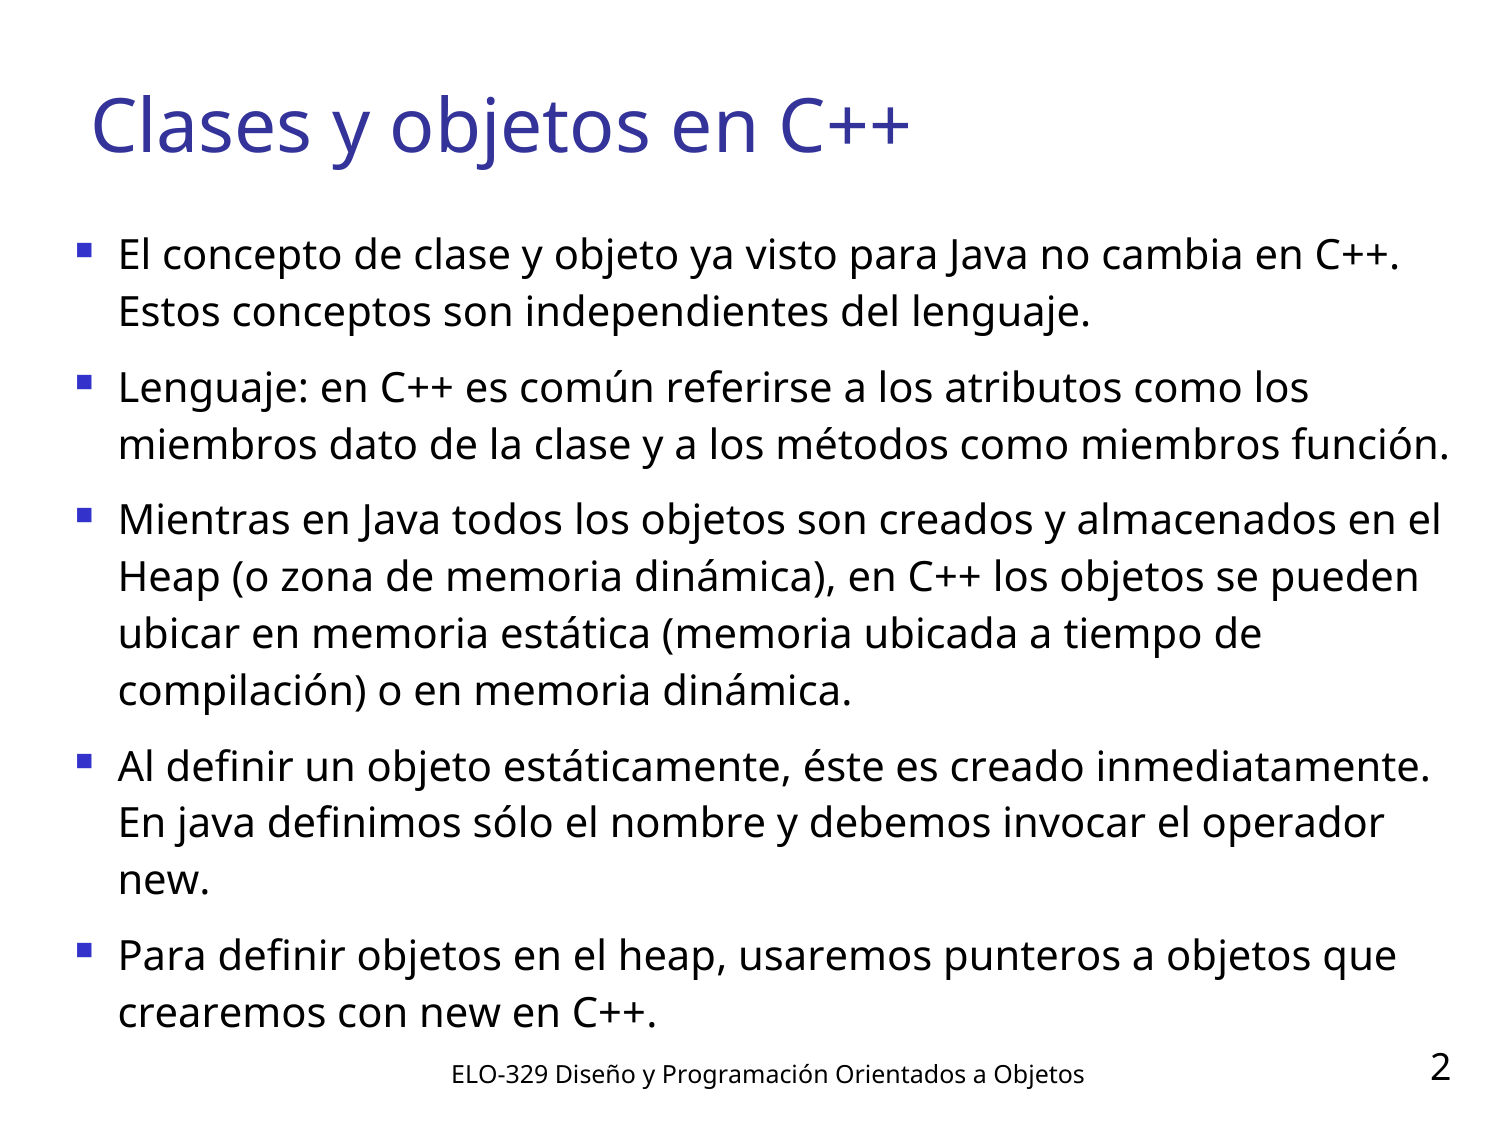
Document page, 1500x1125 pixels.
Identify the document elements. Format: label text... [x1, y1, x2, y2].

title Clases y objetos en C++ [75, 4, 1500, 183]
list El concepto de clase y objeto ya visto para Java no cambia en C++. Estos conceptos son independientes del lenguaje. Lenguaje: en C++ es común referirse a los atributos como los miembros dato de la clase y a los métodos como miembros función. Mientras en Java todos los objetos son creados y almacenados en el Heap (o zona de memoria dinámica), en C++ los objetos se pueden ubicar en memoria estática (memoria ubicada a tiempo de compilación) o en memoria dinámica. Al definir un objeto estáticamente, éste es creado inmediatamente. En java definimos sólo el nombre y debemos invocar el operador new. Para definir objetos en el heap, usaremos punteros a objetos que crearemos con new en C++. [75, 224, 1462, 1051]
